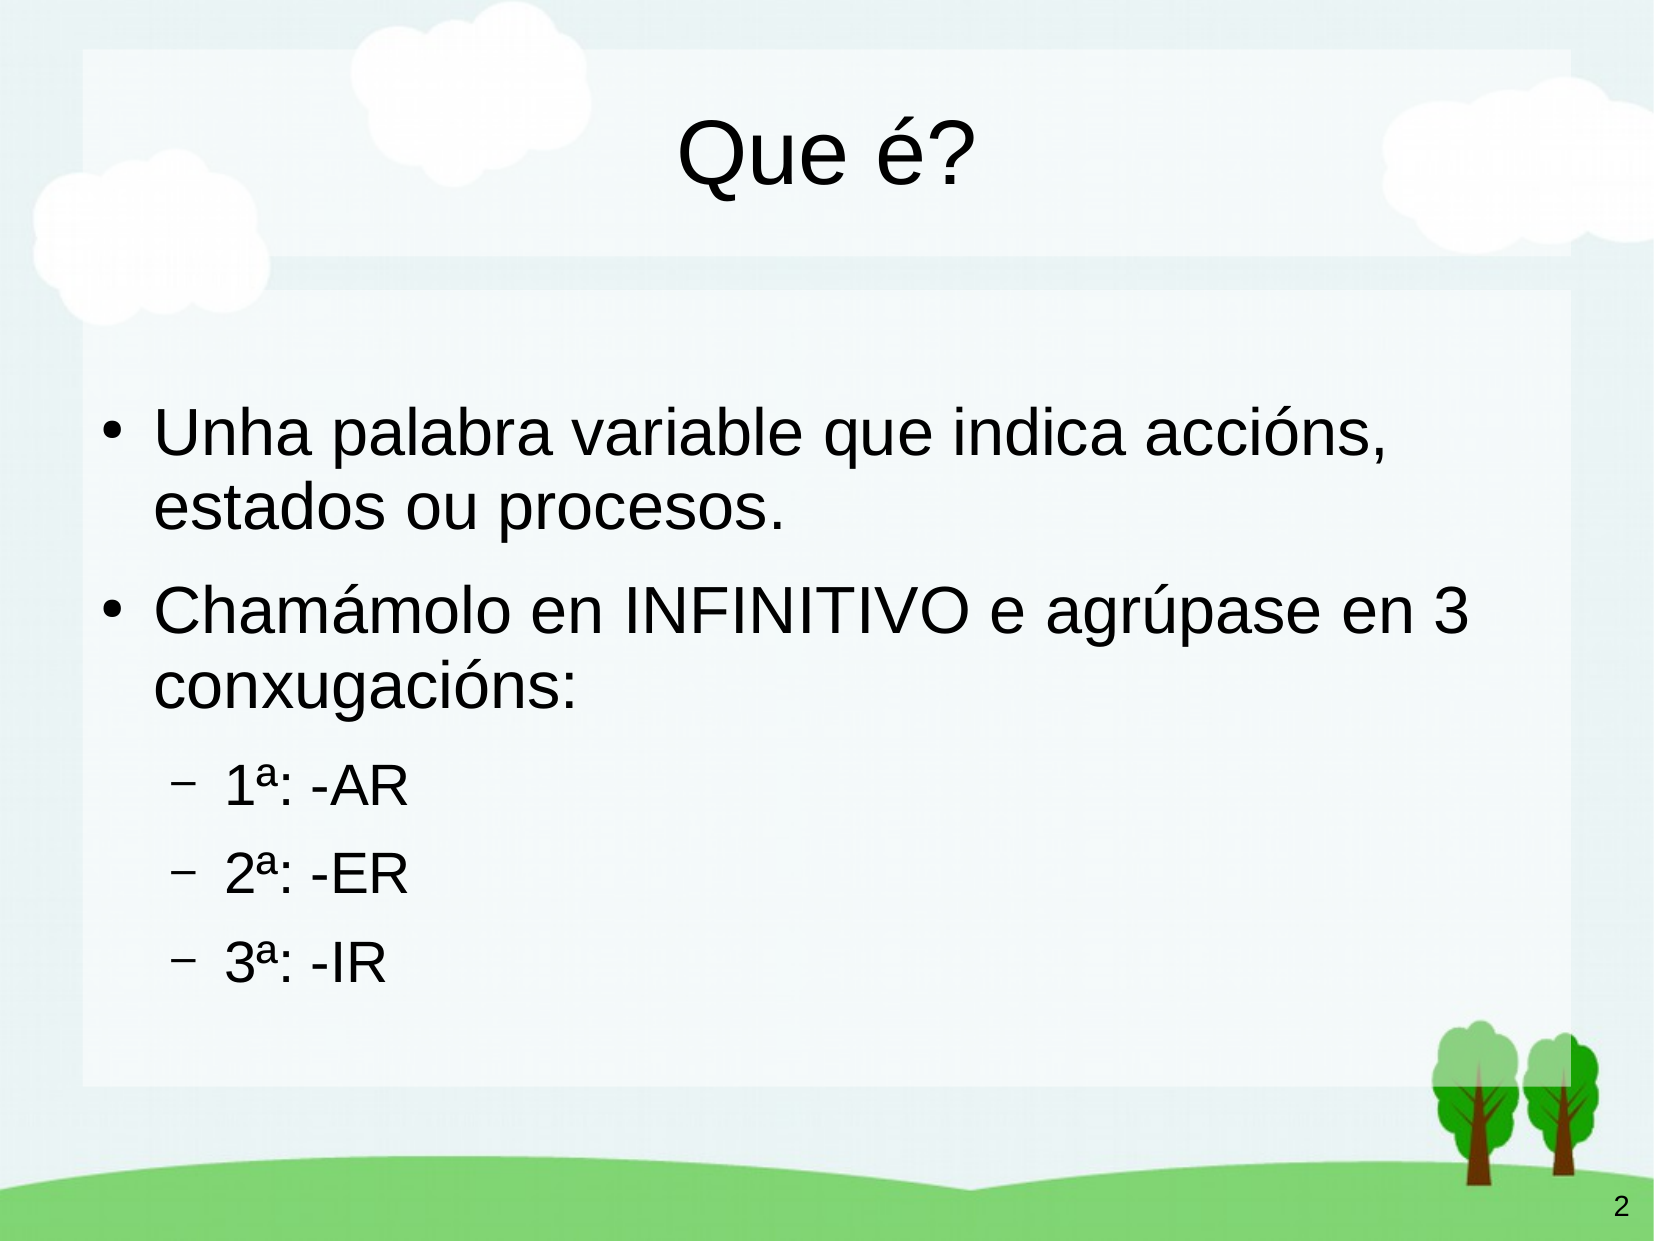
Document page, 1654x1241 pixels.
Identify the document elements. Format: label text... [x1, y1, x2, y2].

title Que é? [82, 49, 1571, 257]
picture [0, 0, 1654, 1241]
list Unha palabra variable que indica accións, estados ou procesos. Chamámolo en INFINITIVO e agrúpase en 3 conxugacións: 1ª: -AR 2ª: -ER 3ª: -IR [82, 290, 1571, 1087]
